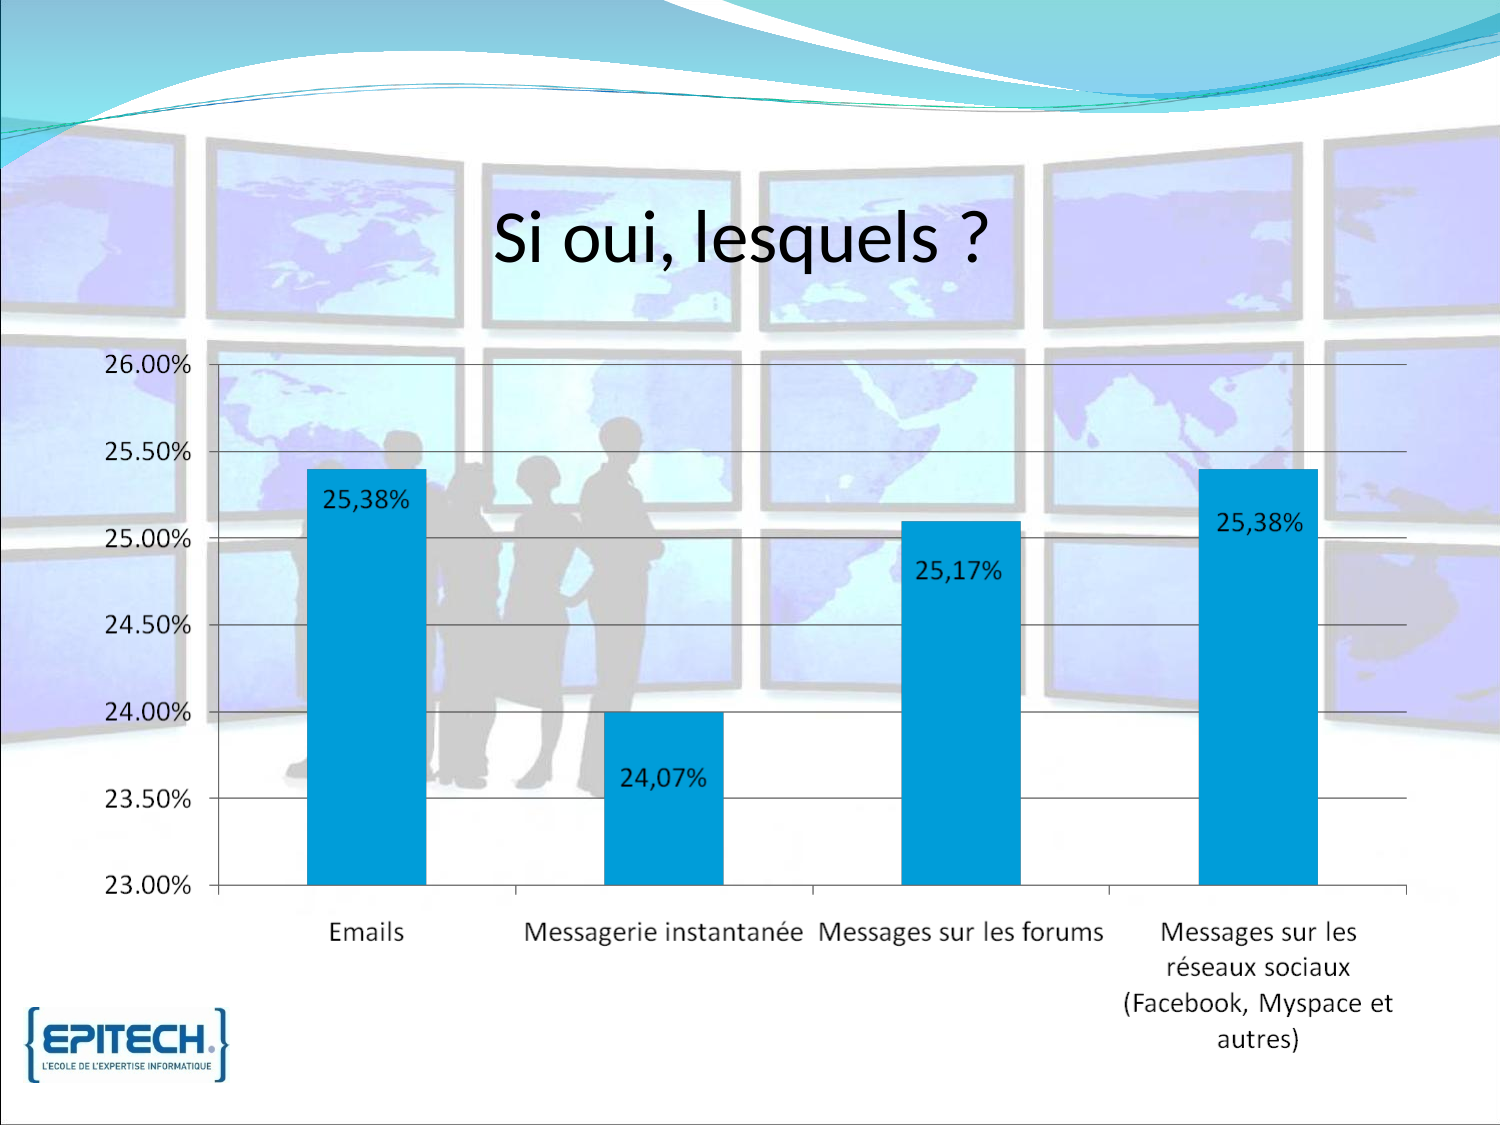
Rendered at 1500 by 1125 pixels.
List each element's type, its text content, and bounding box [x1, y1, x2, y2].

title Si oui, lesquels ? [67, 0, 1418, 282]
picture [0, 0, 1500, 1125]
